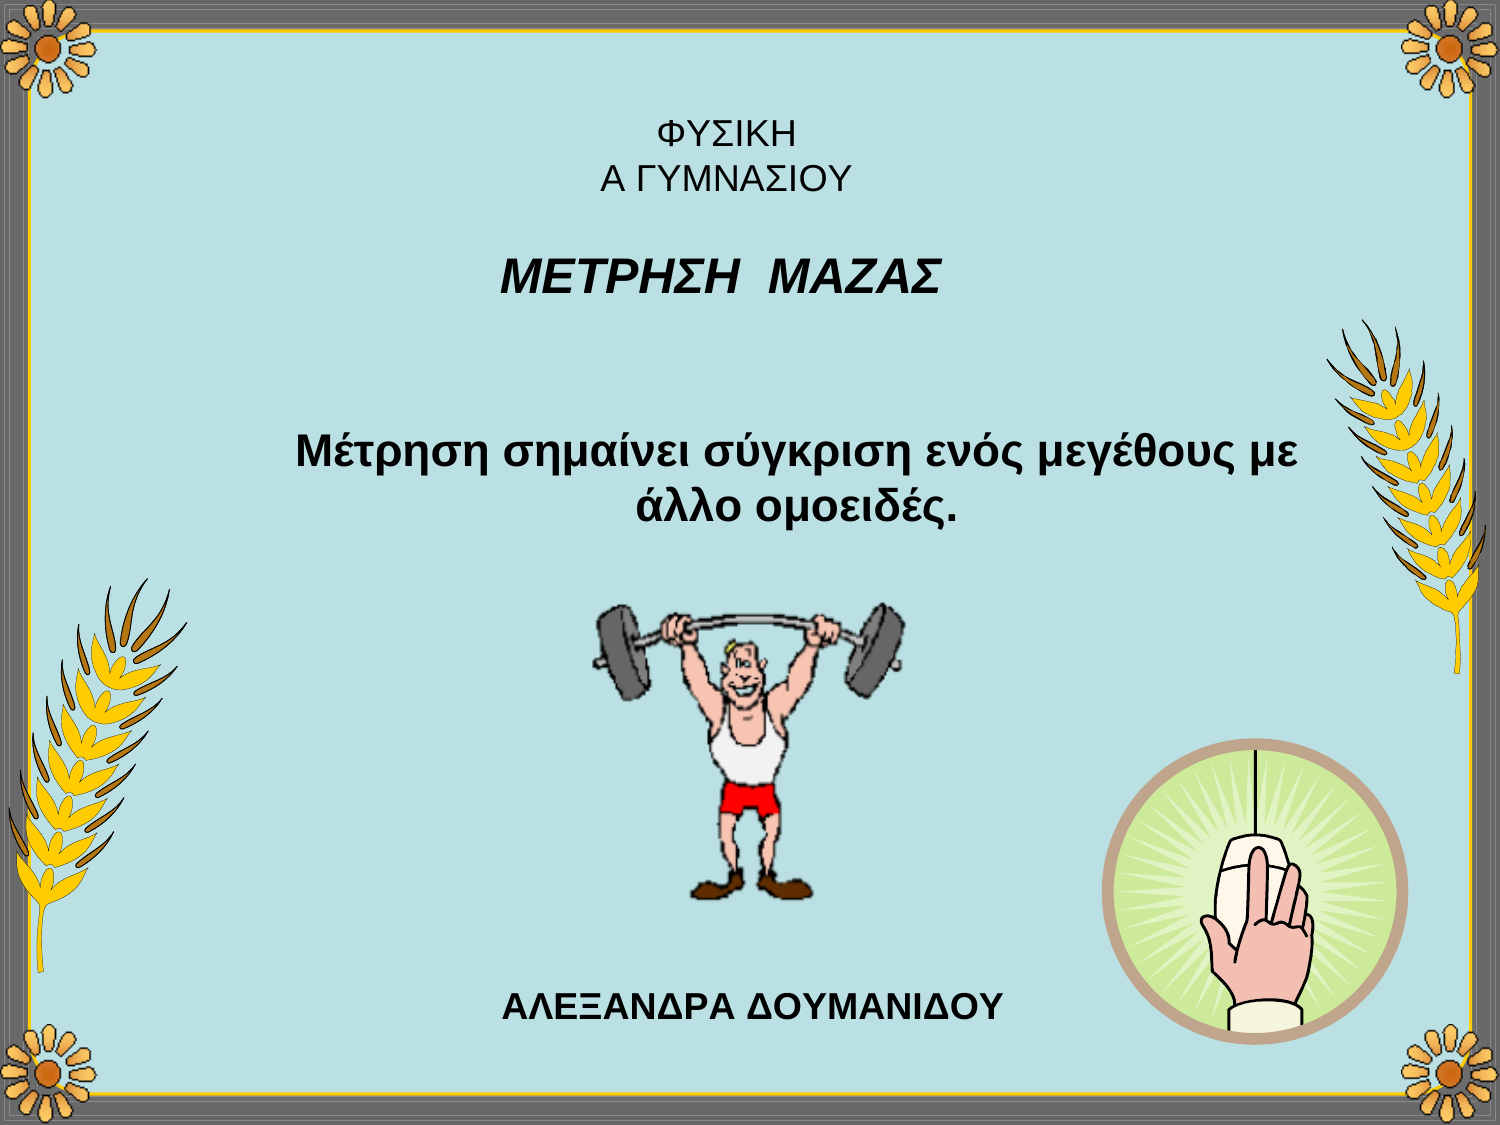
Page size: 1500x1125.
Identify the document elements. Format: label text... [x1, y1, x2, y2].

picture [0, 1024, 99, 1125]
picture [0, 0, 99, 100]
text_box ΜΕΤΡΗΣΗ ΜΑΖΑΣ [442, 236, 999, 312]
picture [1101, 738, 1500, 1125]
picture [561, 560, 945, 916]
picture [1401, 0, 1500, 100]
text_box Μέτρηση σημαίνει σύγκριση ενός μεγέθους με άλλο ομοειδές. [265, 413, 1329, 562]
text_box ΑΛΕΞΑΝΔΡΑ ΔΟΥΜΑΝΙΔΟΥ [472, 974, 1034, 1080]
text_box ΦΥΣΙΚΗ Α ΓΥΜΝΑΣΙΟΥ [567, 101, 886, 207]
